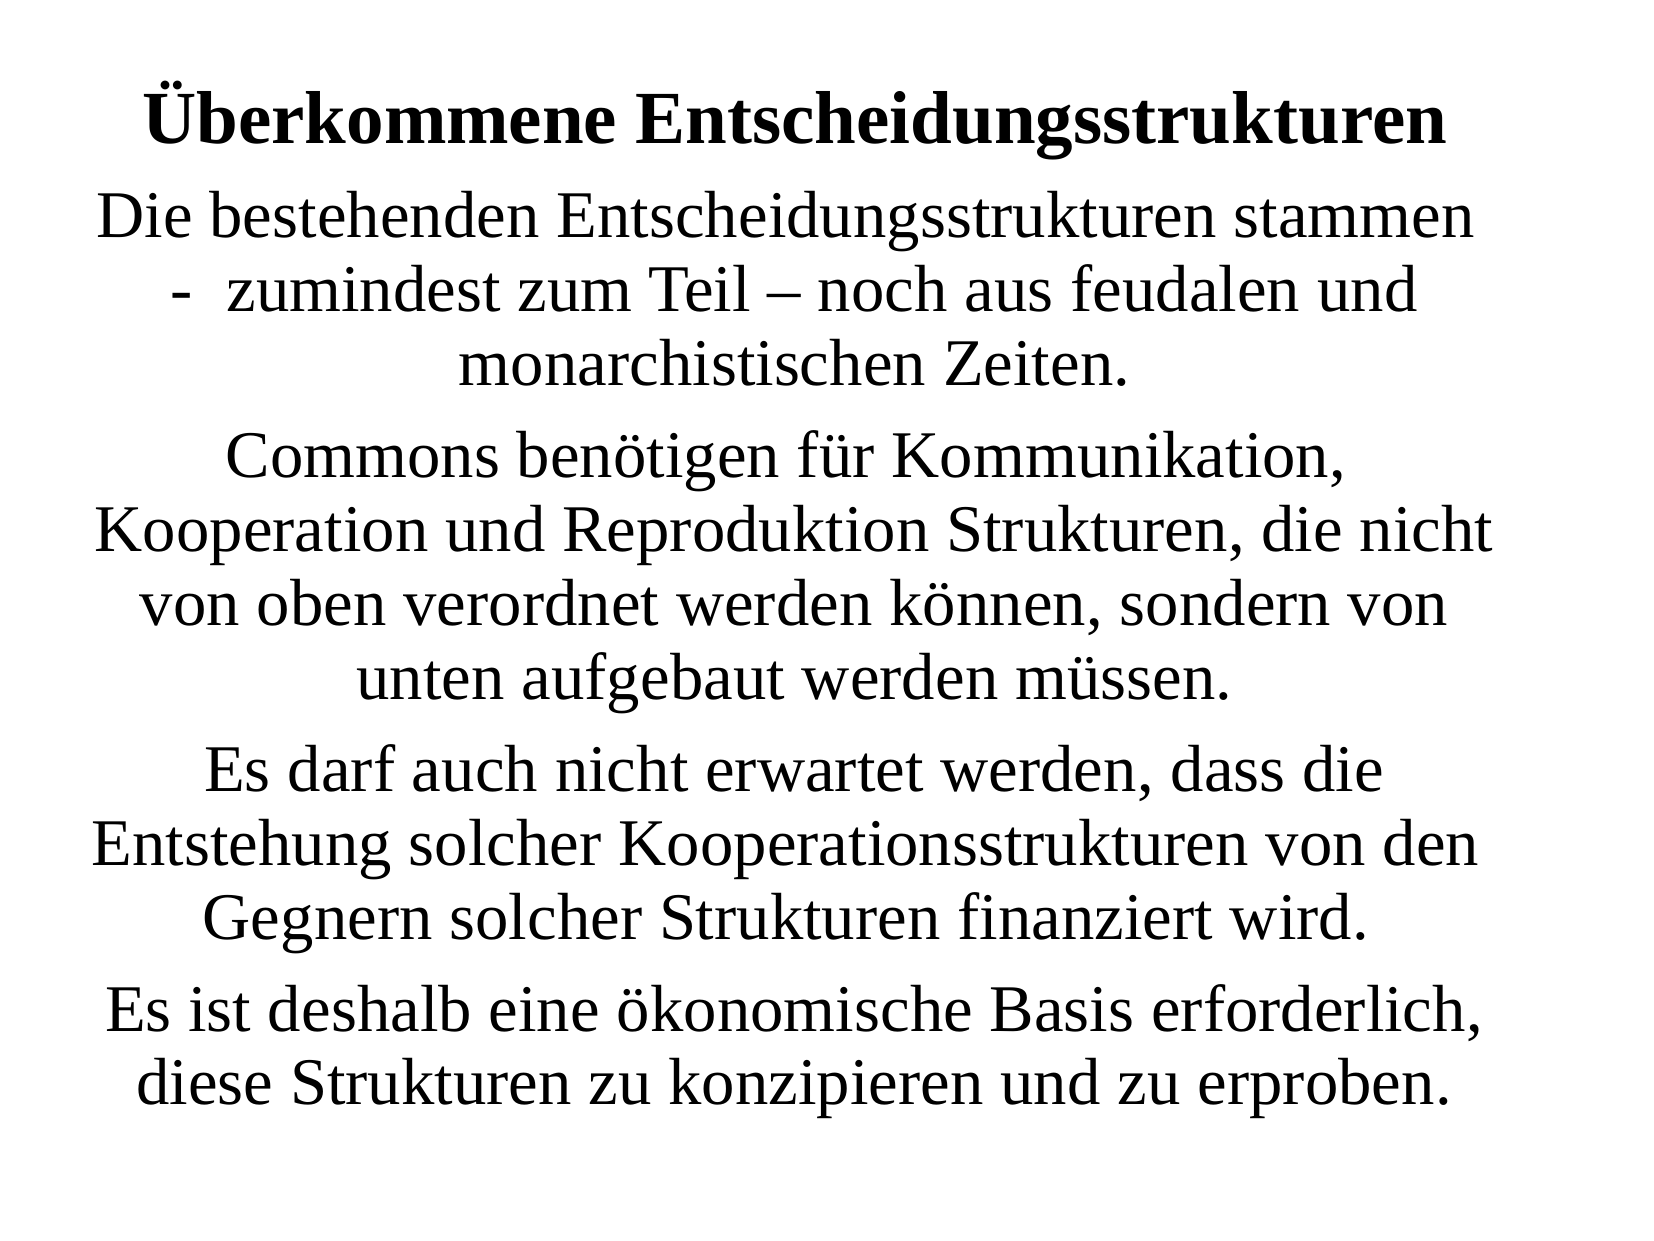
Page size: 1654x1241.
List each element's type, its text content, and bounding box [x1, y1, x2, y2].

text_box Überkommene Entscheidungsstrukturen Die bestehenden Entscheidungsstrukturen stammen - zumindest zum Teil – noch aus feudalen und monarchistischen Zeiten. Commons benötigen für Kommunikation, Kooperation und Reproduktion Strukturen, die nicht von oben verordnet werden können, sondern von unten aufgebaut werden müssen. Es darf auch nicht erwartet werden, dass die Entstehung solcher Kooperationsstrukturen von den Gegnern solcher Strukturen finanziert wird. Es ist deshalb eine ökonomische Basis erforderlich, diese Strukturen zu konzipieren und zu erproben. [76, 69, 1573, 1128]
